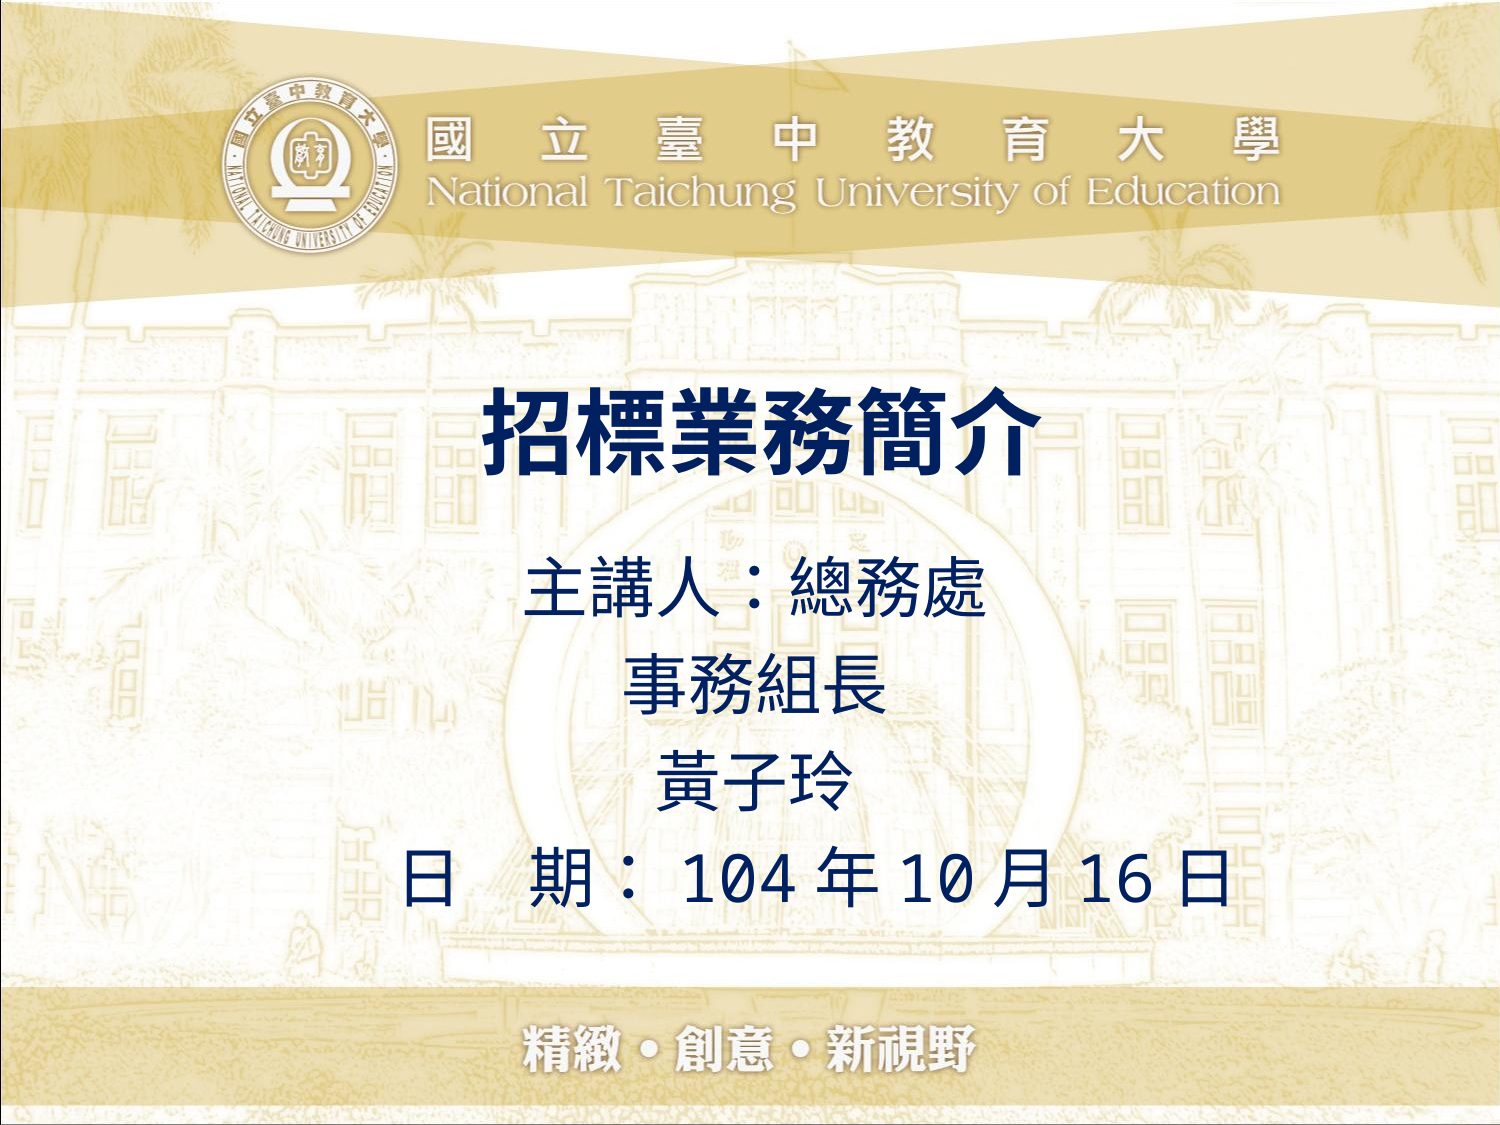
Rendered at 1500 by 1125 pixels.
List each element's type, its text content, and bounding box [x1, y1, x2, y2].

subtitle 主講人：總務處 事務組長 黃子玲 日 期：104年10月16日 [230, 538, 1281, 827]
picture [0, 0, 1500, 1125]
title 招標業務簡介 [123, 309, 1399, 551]
